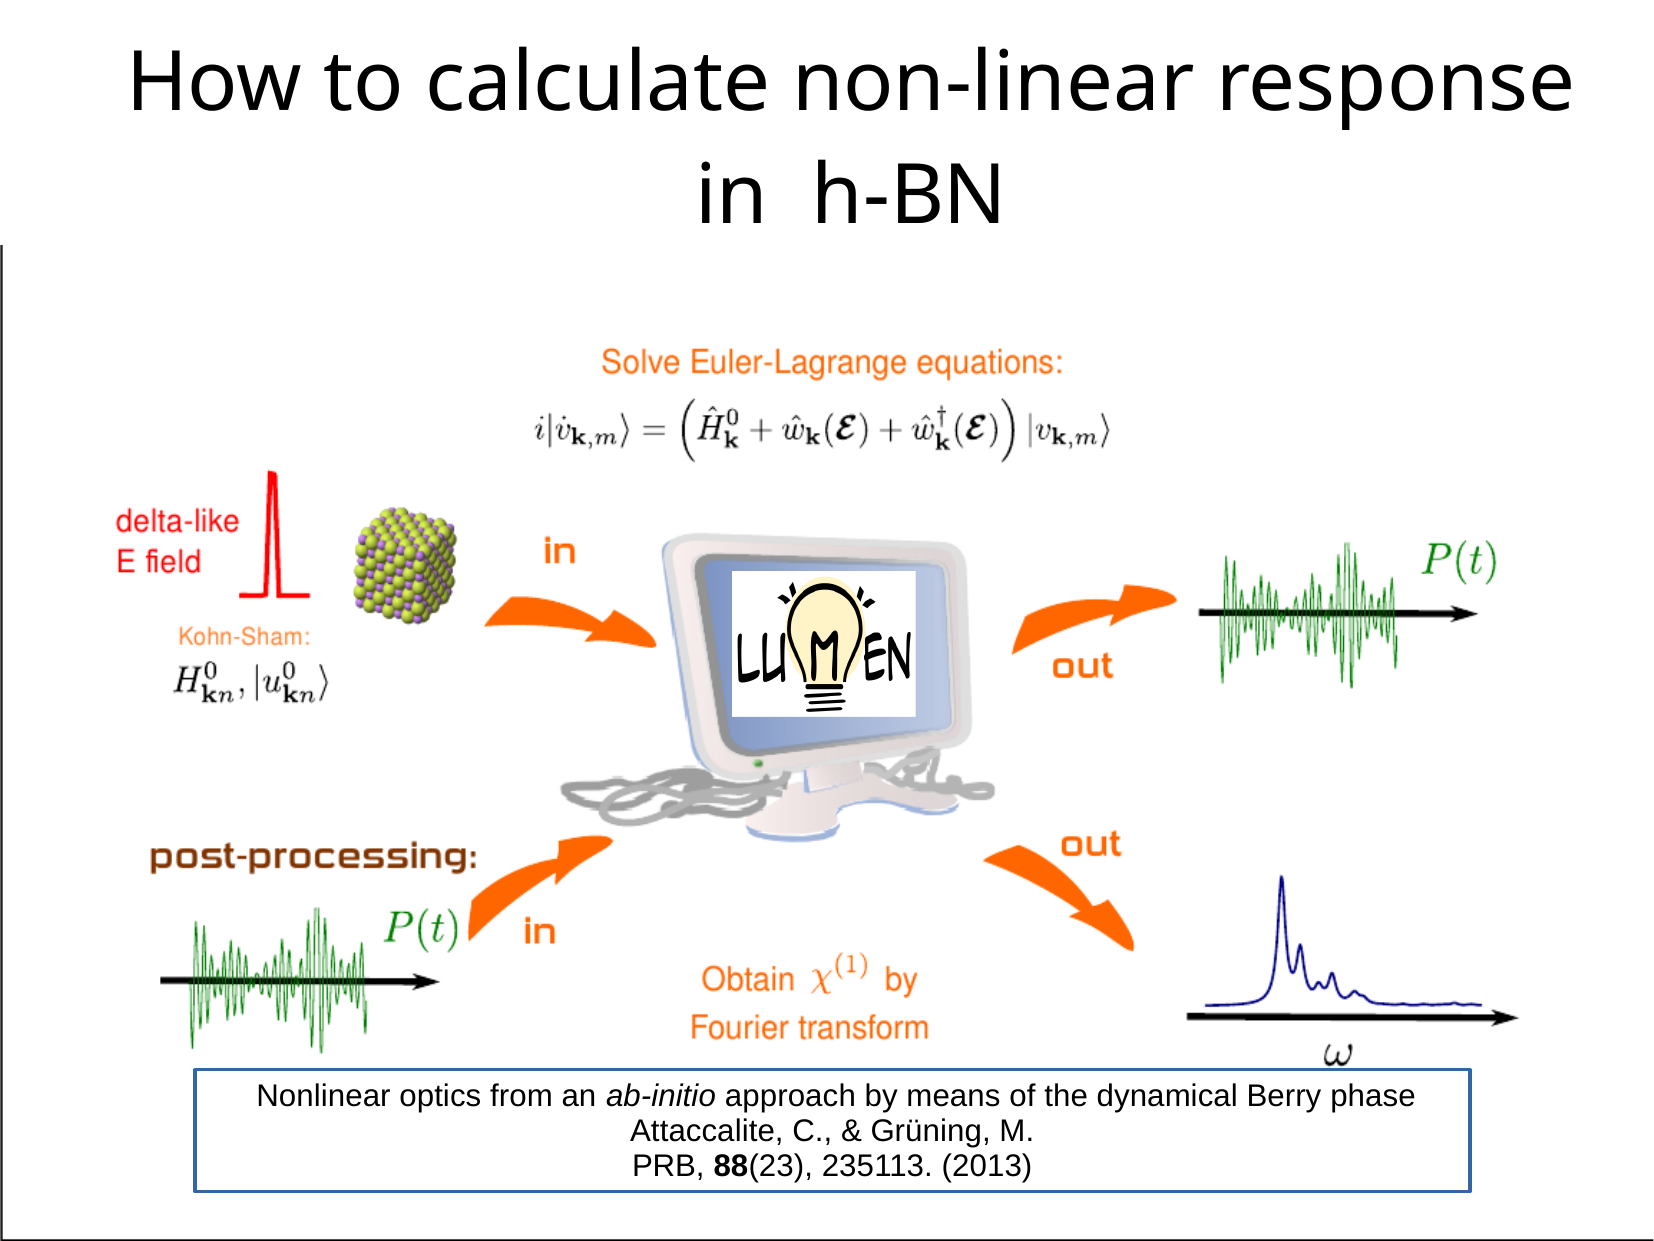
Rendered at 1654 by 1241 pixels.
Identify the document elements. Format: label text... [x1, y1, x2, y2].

title How to calculate non-linear response in h-BN [82, 32, 1621, 237]
text_box Nonlinear optics from an ab-initio approach by means of the dynamical Berry phase Attaccalite, C., & Grüning, M. PRB, 88(23), 235113. (2013) [195, 1069, 1471, 1192]
picture [0, 245, 1654, 1241]
